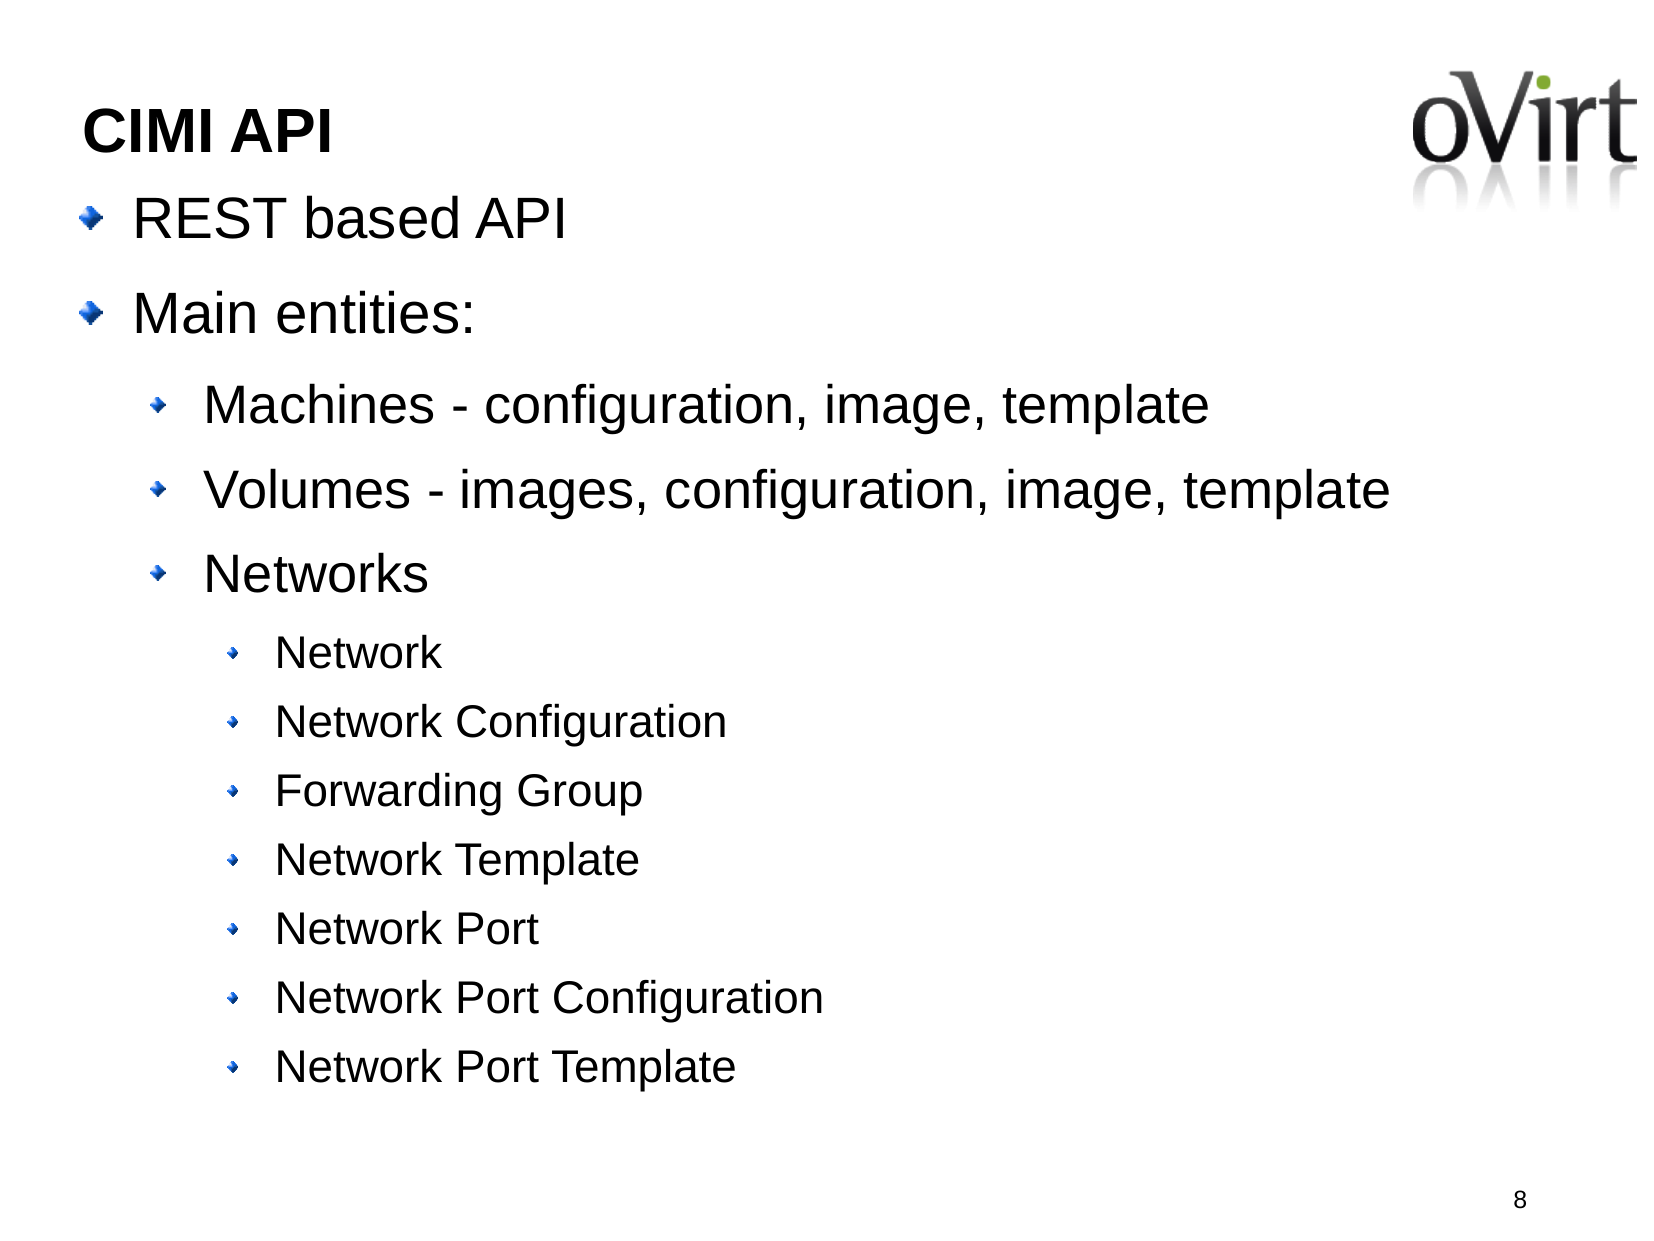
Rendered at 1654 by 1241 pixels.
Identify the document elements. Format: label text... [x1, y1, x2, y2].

picture [1413, 63, 1637, 185]
list REST based API Main entities: Machines - configuration, image, template Volumes - images, configuration, image, template Networks Network Network Configuration Forwarding Group Network Template Network Port Network Port Configuration Network Port Template [62, 185, 1640, 1093]
title CIMI API [82, 37, 1303, 185]
